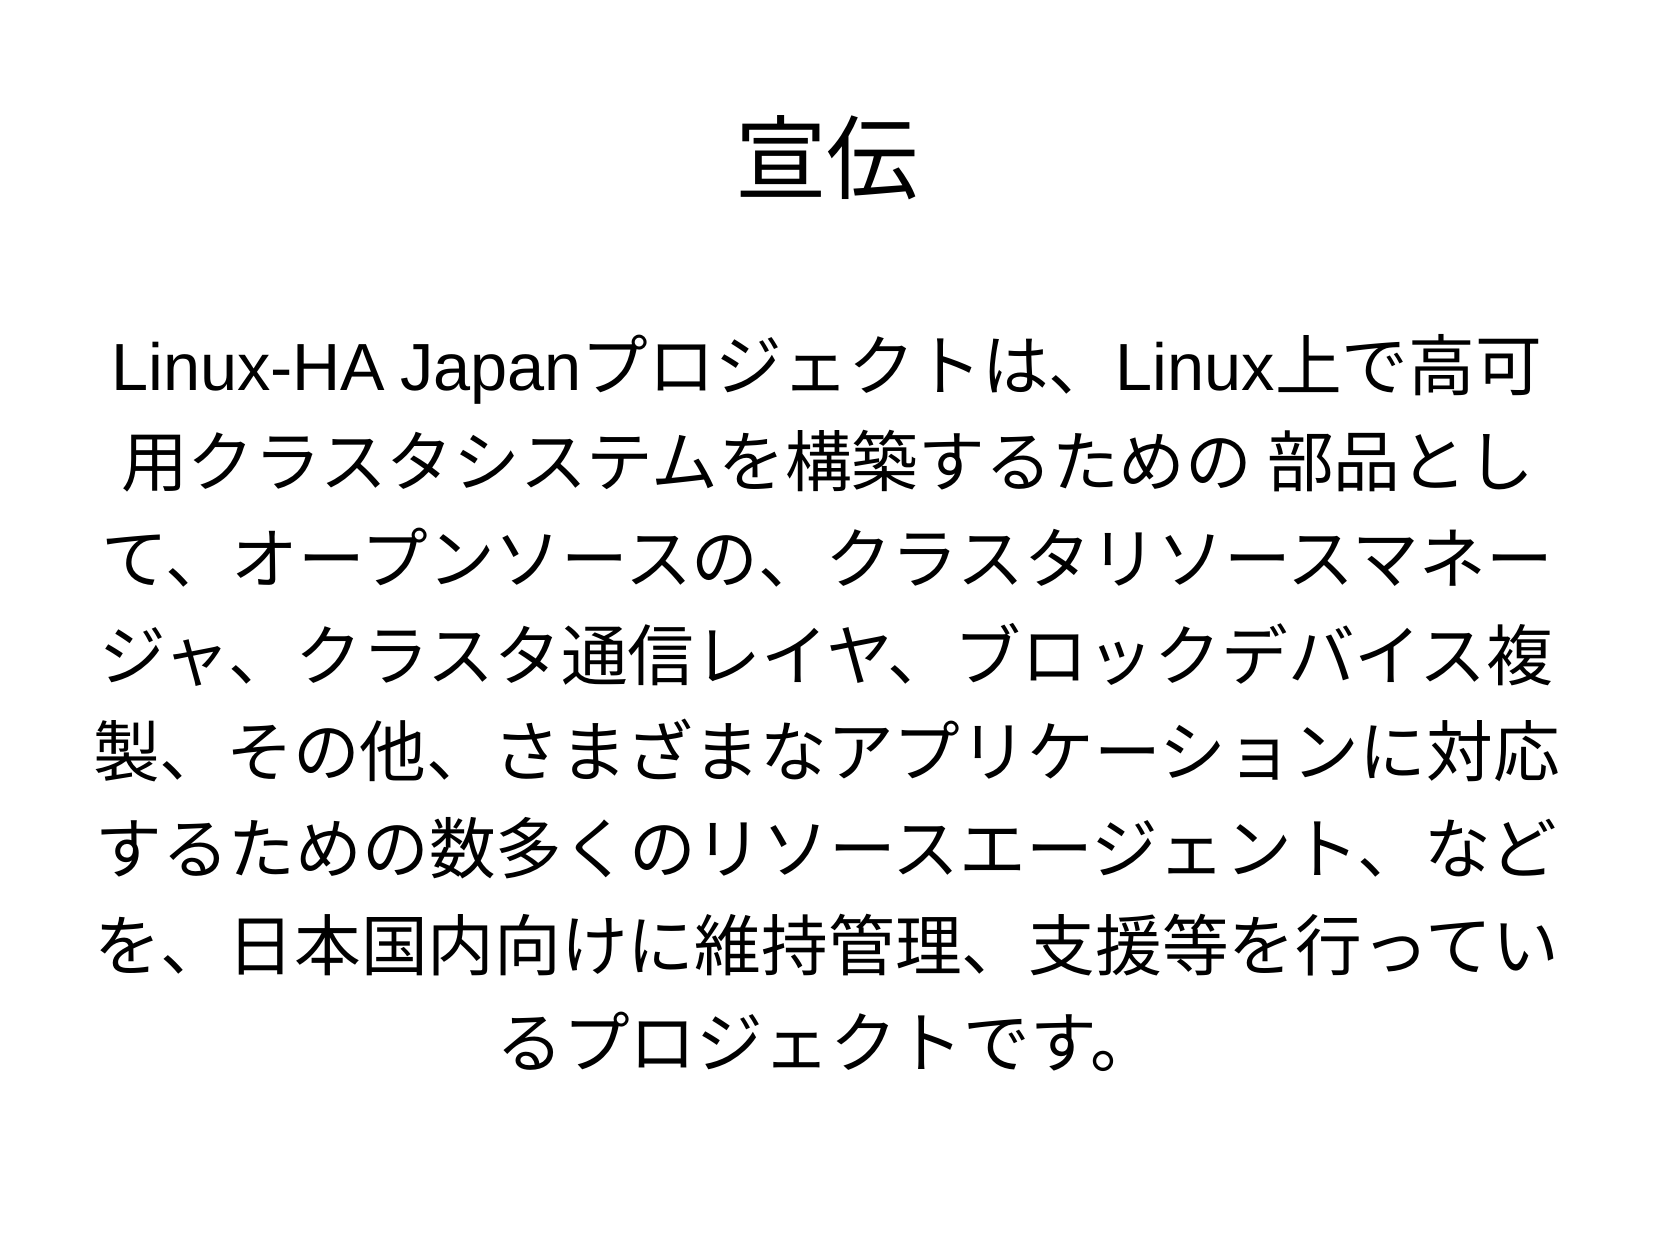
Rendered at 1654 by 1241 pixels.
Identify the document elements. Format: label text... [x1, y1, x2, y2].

subtitle Linux-HA Japanプロジェクトは、Linux上で高可用クラスタシステムを構築するための 部品として、オープンソースの、クラスタリソースマネージャ、クラスタ通信レイヤ、ブロックデバイス複製、その他、さまざまなアプリケーションに対応するための数多くのリソースエージェント、などを、日本国内向けに維持管理、支援等を行っているプロジェクトです。 [82, 297, 1571, 1102]
title 宣伝 [82, 49, 1571, 257]
